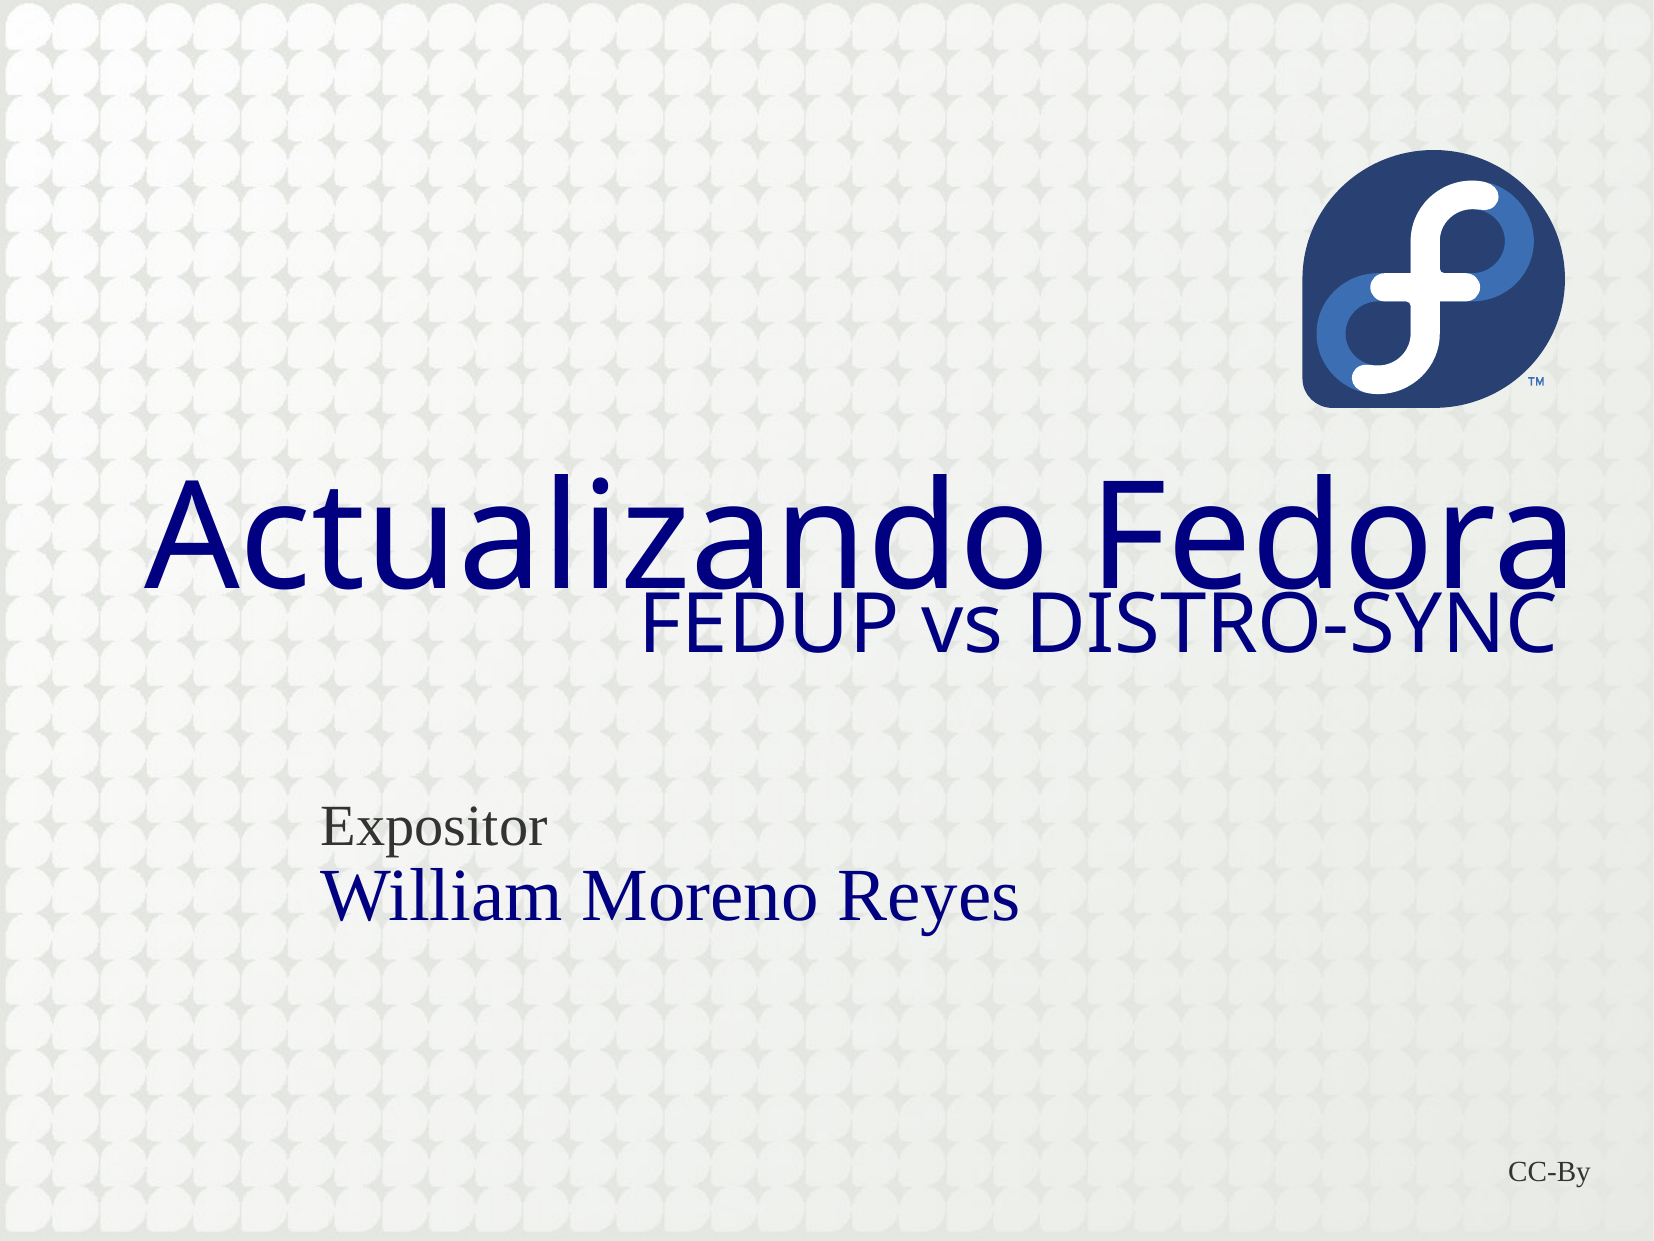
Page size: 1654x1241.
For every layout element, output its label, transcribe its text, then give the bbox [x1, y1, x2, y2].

text_box CC-By [1307, 1147, 1606, 1218]
text_box Actualizando Fedora [51, 420, 1594, 588]
picture [0, 0, 1654, 1241]
text_box William Moreno Reyes [305, 846, 1057, 945]
text_box Expositor [305, 785, 681, 866]
subtitle FEDUP vs DISTRO-SYNC [212, 588, 1559, 676]
